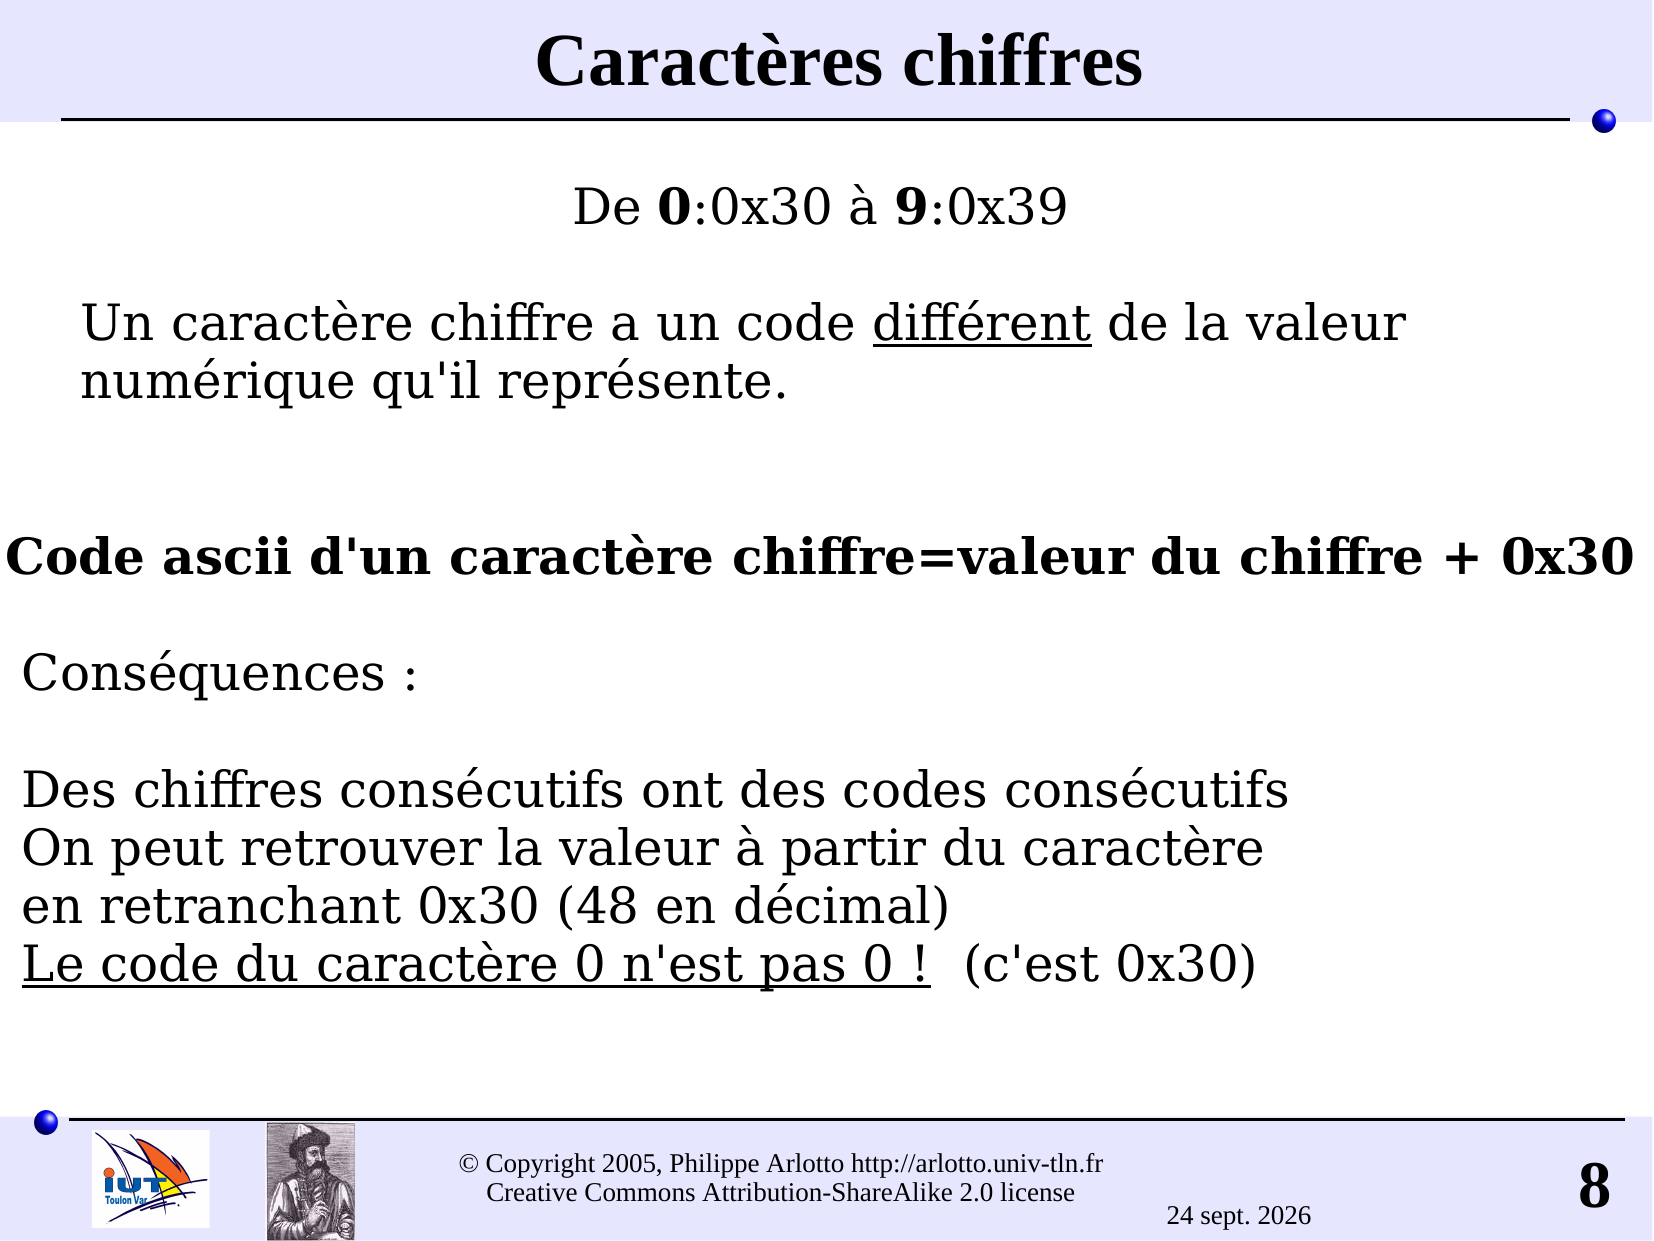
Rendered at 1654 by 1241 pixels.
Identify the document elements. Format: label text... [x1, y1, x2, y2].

picture [265, 1122, 355, 1241]
title Caractères chiffres [95, 11, 1585, 110]
text_box De 0:0x30 à 9:0x39 Un caractère chiffre a un code différent de la valeur numérique qu'il représente. Code ascii d'un caractère chiffre=valeur du chiffre + 0x30 Conséquences : Des chiffres consécutifs ont des codes consécutifs On peut retrouver la valeur à partir du caractère en retranchant 0x30 (48 en décimal) Le code du caractère 0 n'est pas 0 ! (c'est 0x30) [5, 177, 1641, 994]
